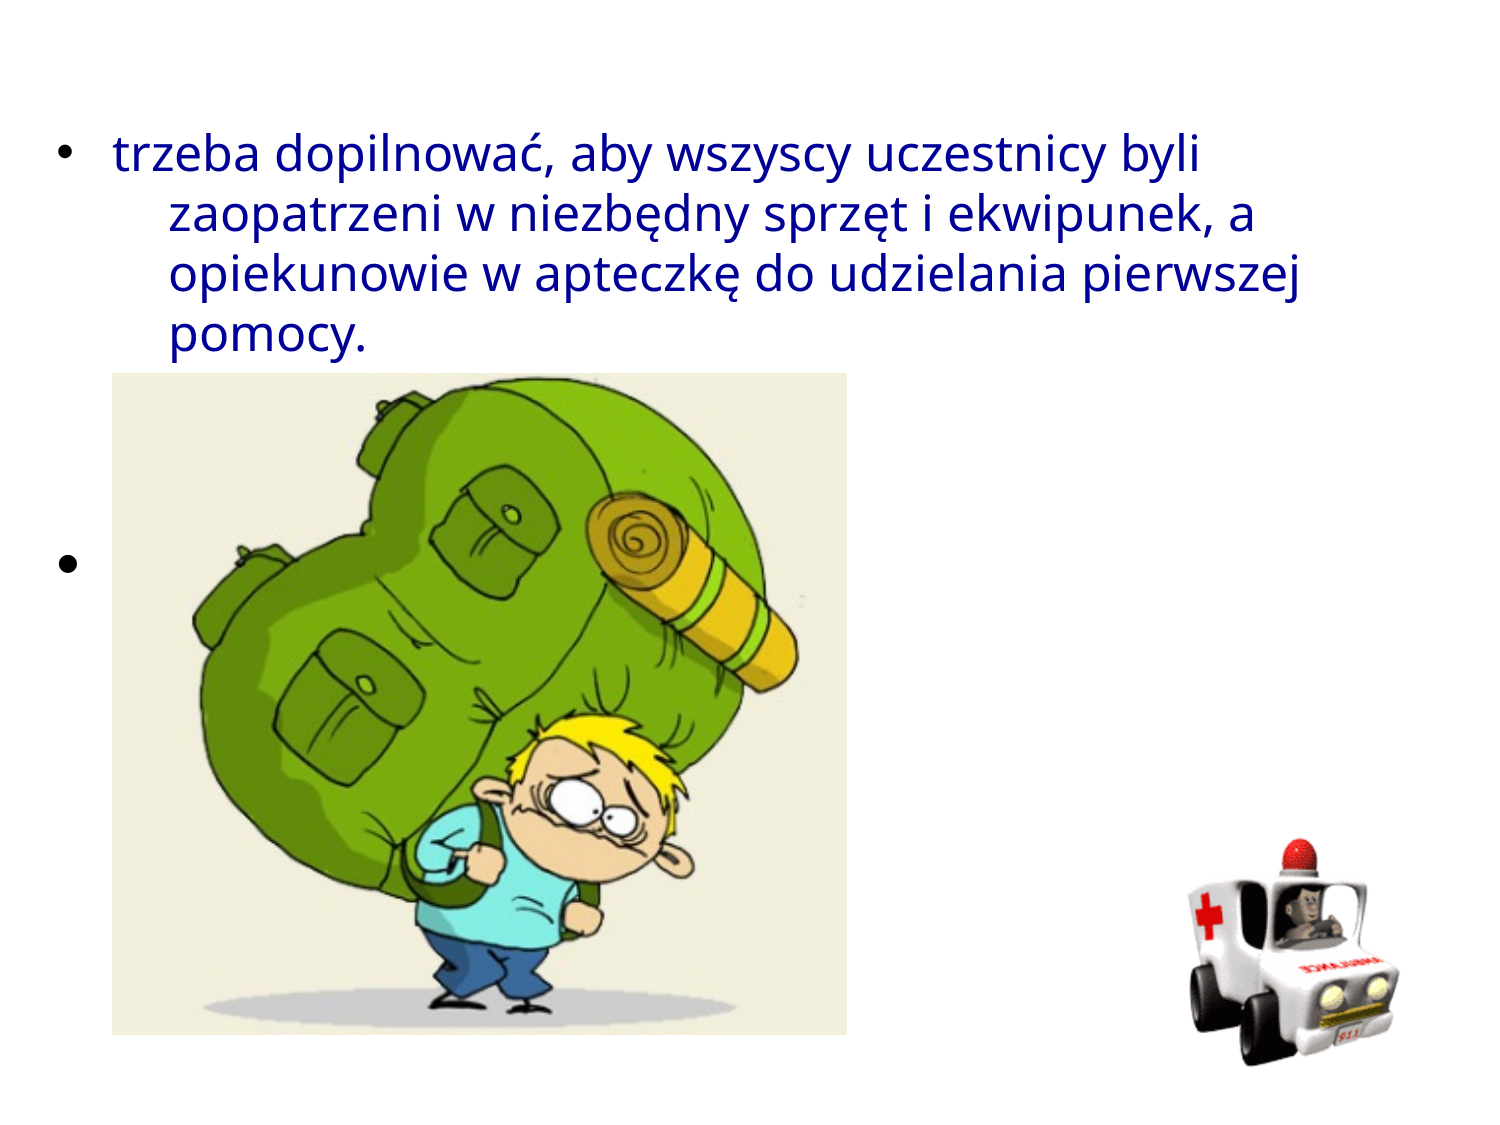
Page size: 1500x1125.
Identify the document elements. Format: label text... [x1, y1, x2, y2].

picture [112, 373, 847, 1036]
list trzeba dopilnować, aby wszyscy uczestnicy byli zaopatrzeni w niezbędny sprzęt i ekwipunek, a opiekunowie w apteczkę do udzielania pierwszej pomocy. [41, 113, 1483, 857]
picture [1174, 834, 1409, 1069]
